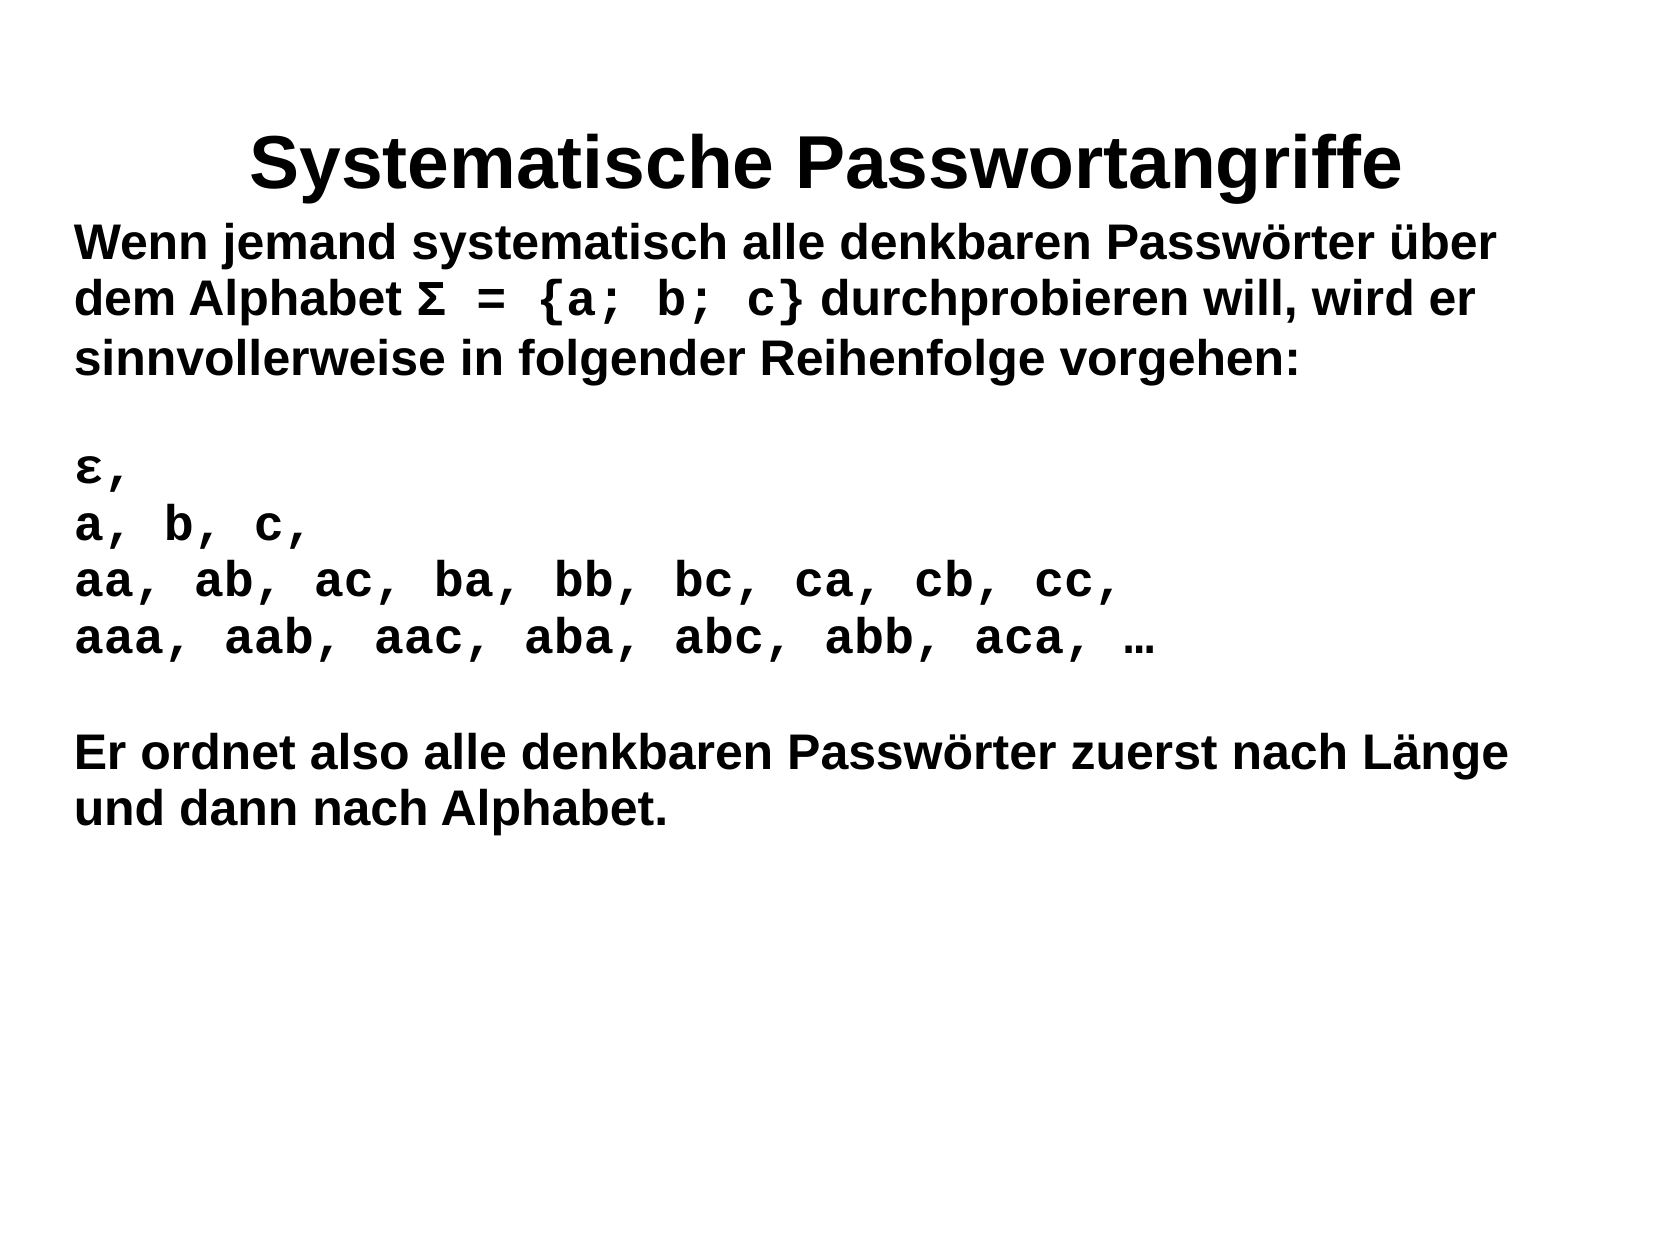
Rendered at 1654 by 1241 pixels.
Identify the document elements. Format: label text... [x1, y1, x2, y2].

text_box Wenn jemand systematisch alle denkbaren Passwörter über dem Alphabet Σ = {a; b; c} durchprobieren will, wird er sinnvollerweise in folgender Reihenfolge vorgehen: ε, a, b, c, aa, ab, ac, ba, bb, bc, ca, cb, cc, aaa, aab, aac, aba, abc, abb, aca, … Er ordnet also alle denkbaren Passwörter zuerst nach Länge und dann nach Alphabet. [59, 206, 1595, 844]
title Systematische Passwortangriffe [88, 88, 1565, 206]
